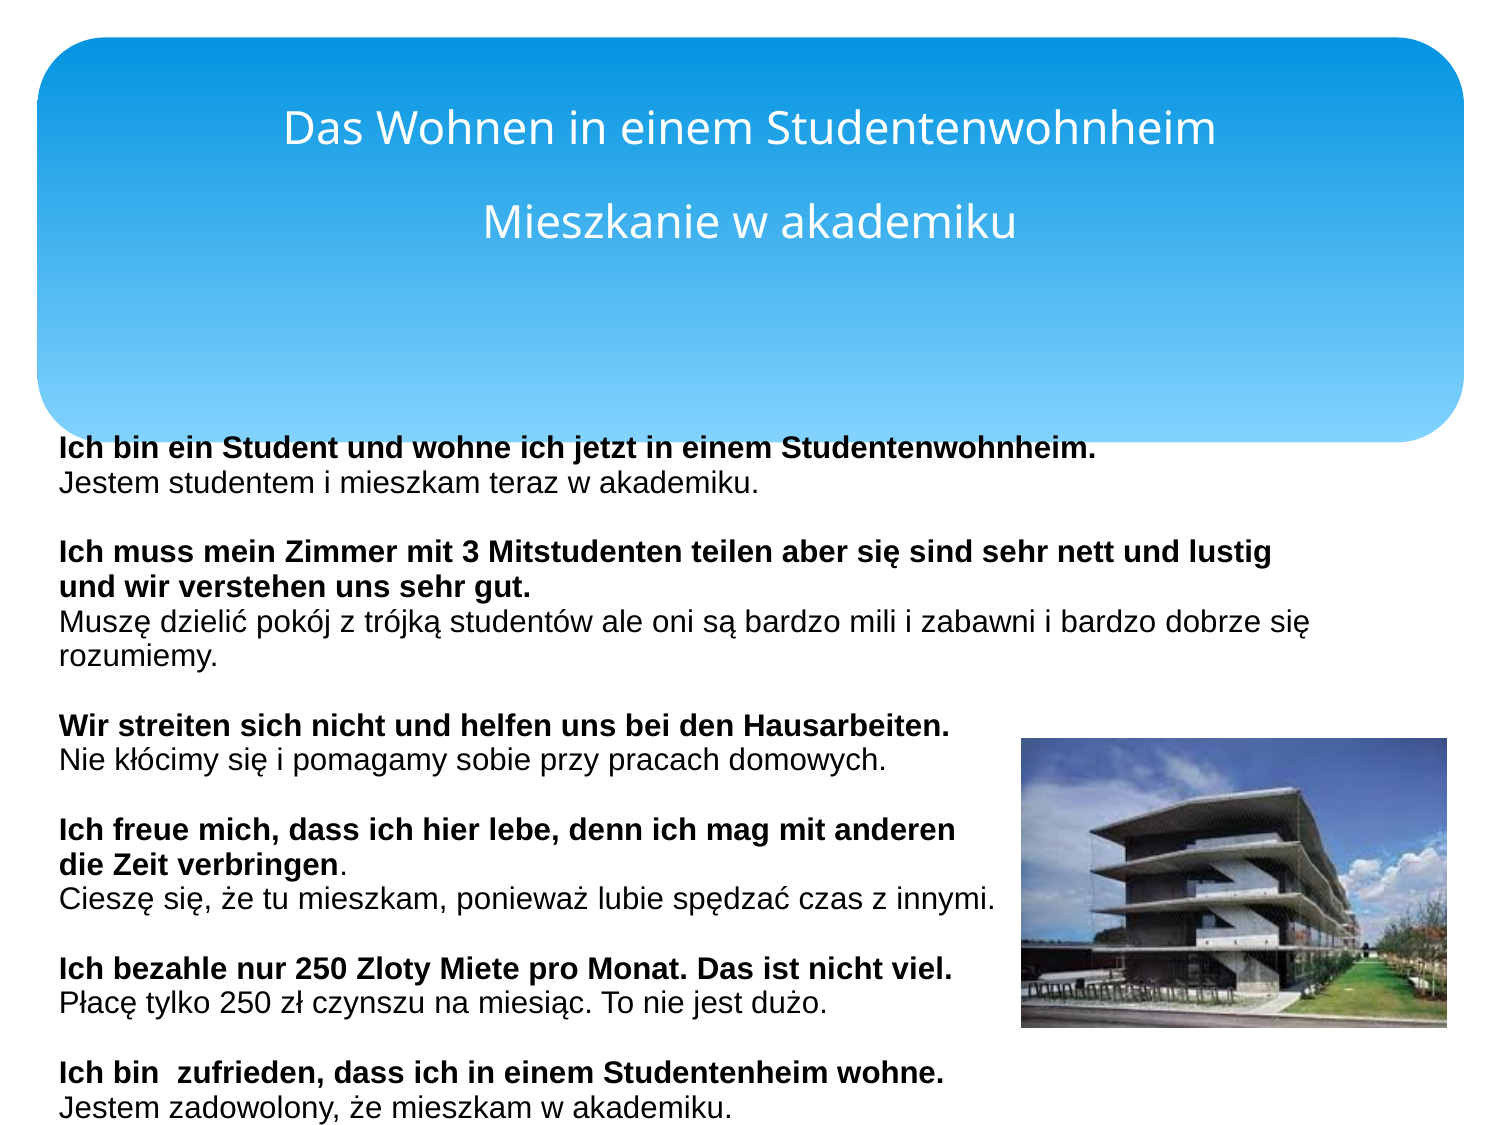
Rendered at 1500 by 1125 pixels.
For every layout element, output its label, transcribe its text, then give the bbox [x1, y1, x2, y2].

title Das Wohnen in einem Studentenwohnheim Mieszkanie w akademiku [75, 62, 1425, 254]
subtitle Ich bin ein Student und wohne ich jetzt in einem Studentenwohnheim. Jestem studentem i mieszkam teraz w akademiku. Ich muss mein Zimmer mit 3 Mitstudenten teilen aber się sind sehr nett und lustig und wir verstehen uns sehr gut. Muszę dzielić pokój z trójką studentów ale oni są bardzo mili i zabawni i bardzo dobrze się rozumiemy. Wir streiten sich nicht und helfen uns bei den Hausarbeiten. Nie kłócimy się i pomagamy sobie przy pracach domowych. Ich freue mich, dass ich hier lebe, denn ich mag mit anderen die Zeit verbringen. Cieszę się, że tu mieszkam, ponieważ lubie spędzać czas z innymi. Ich bezahle nur 250 Zloty Miete pro Monat. Das ist nicht viel. Płacę tylko 250 zł czynszu na miesiąc. To nie jest dużo. Ich bin zufrieden, dass ich in einem Studentenheim wohne. Jestem zadowolony, że mieszkam w akademiku. [59, 424, 1329, 1125]
picture [1021, 738, 1447, 1028]
